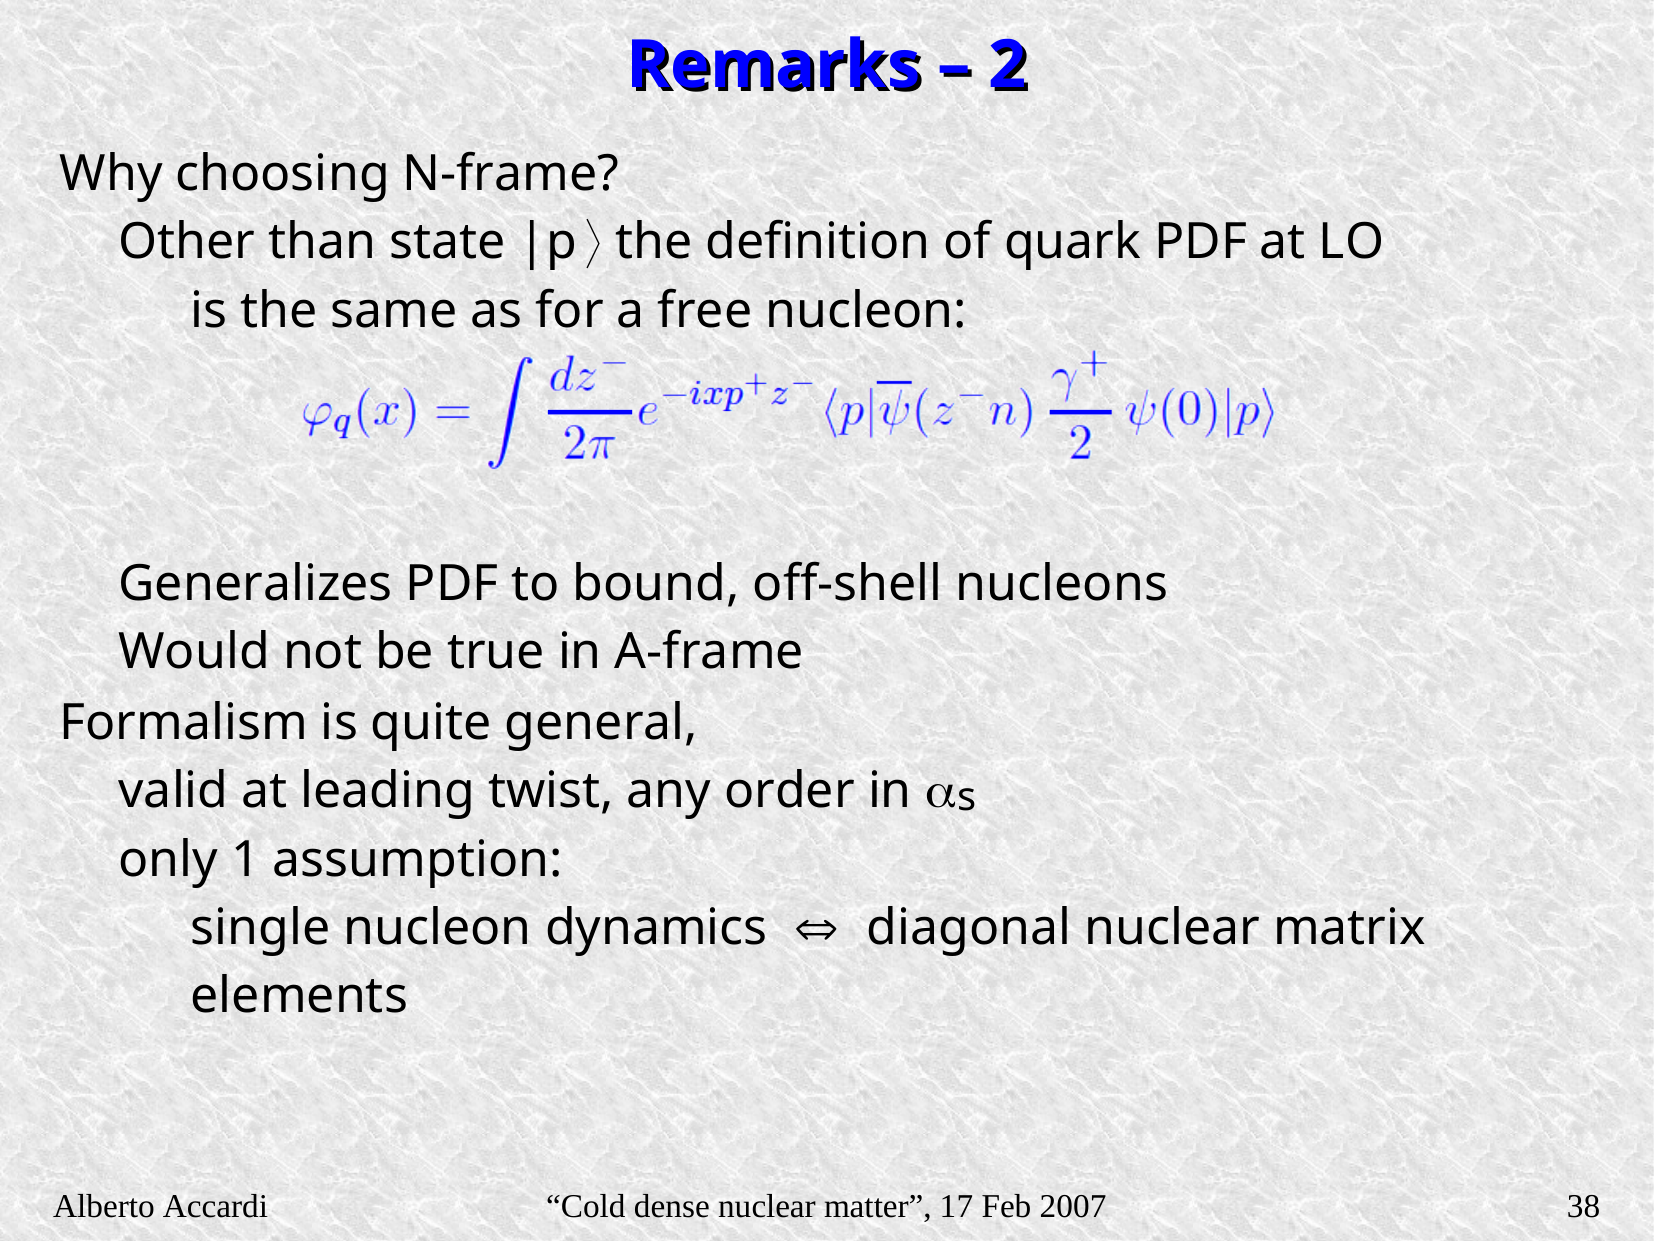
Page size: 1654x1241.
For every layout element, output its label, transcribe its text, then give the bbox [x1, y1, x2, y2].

picture [0, 0, 1654, 1241]
text_box Remarks – 2 [29, 5, 1625, 133]
text_box Formalism is quite general, valid at leading twist, any order in as only 1 assumption: single nucleon dynamics  diagonal nuclear matrix elements [44, 678, 1634, 950]
text_box Why choosing N-frame? Other than state |p  the definition of quark PDF at LO is the same as for a free nucleon: Generalizes PDF to bound, off-shell nucleons Would not be true in A-frame [44, 129, 1634, 678]
